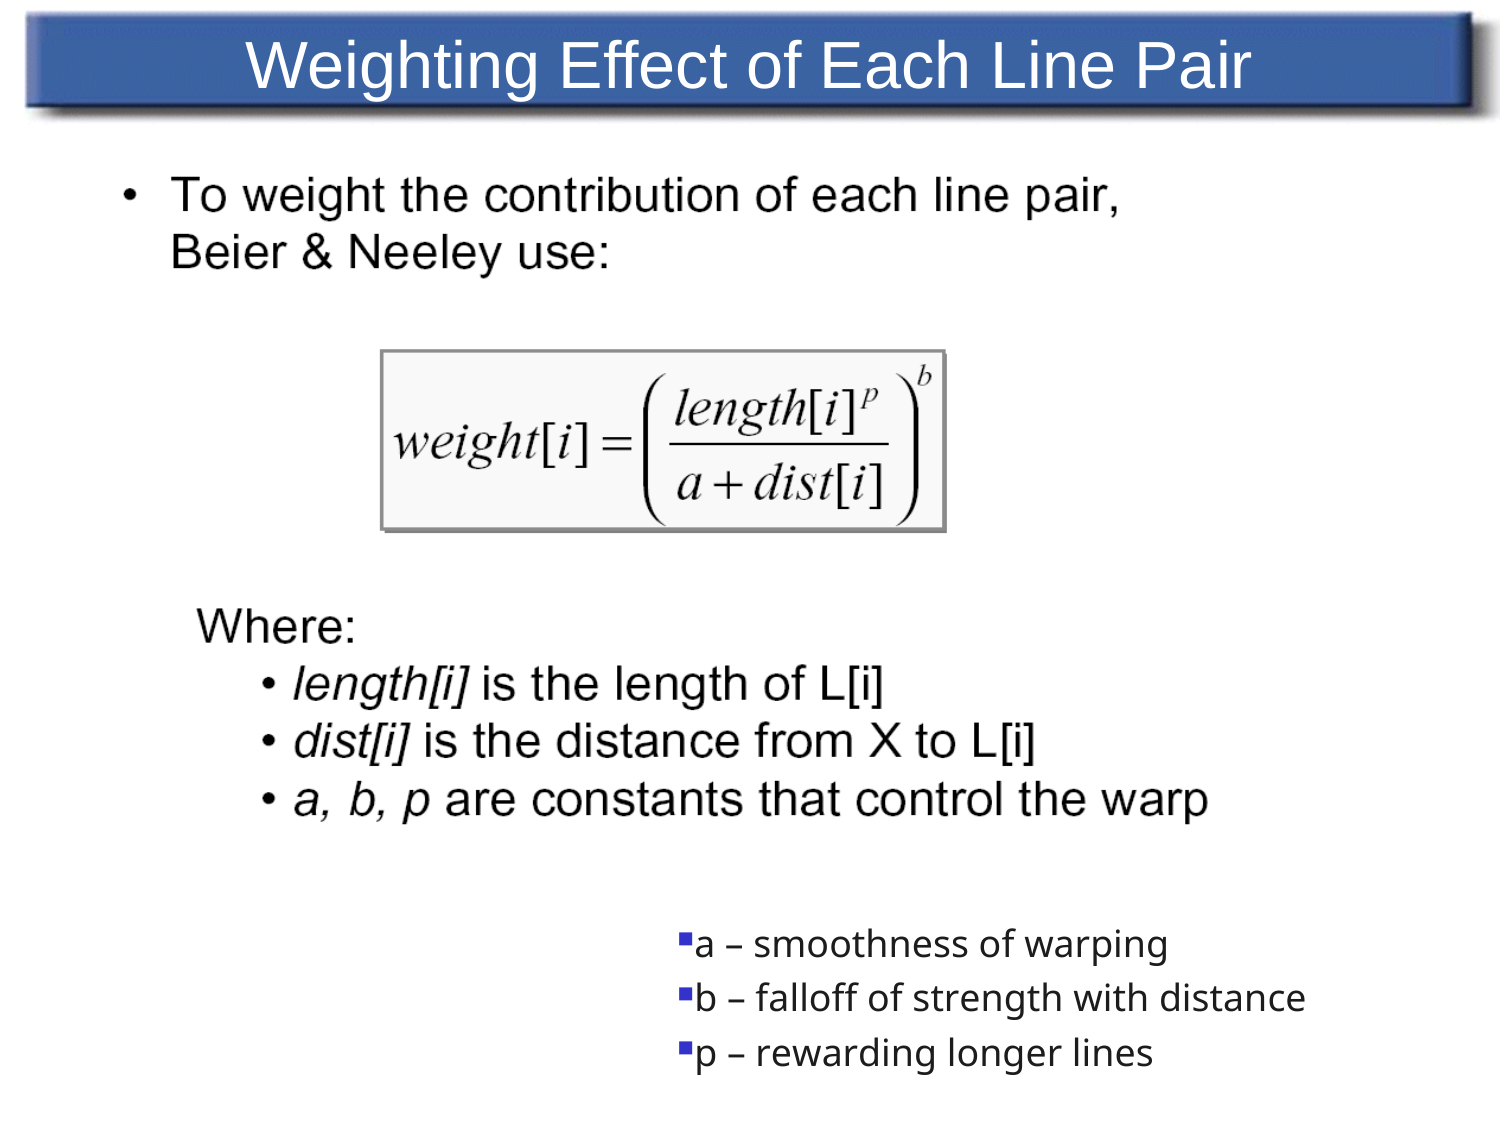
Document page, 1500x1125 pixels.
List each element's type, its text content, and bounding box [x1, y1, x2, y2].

title Weighting Effect of Each Line Pair [110, 9, 1389, 110]
picture [24, 9, 1500, 125]
picture [112, 162, 1247, 838]
text_box a – smoothness of warping b – falloff of strength with distance p – rewarding longer lines [662, 912, 1413, 1082]
